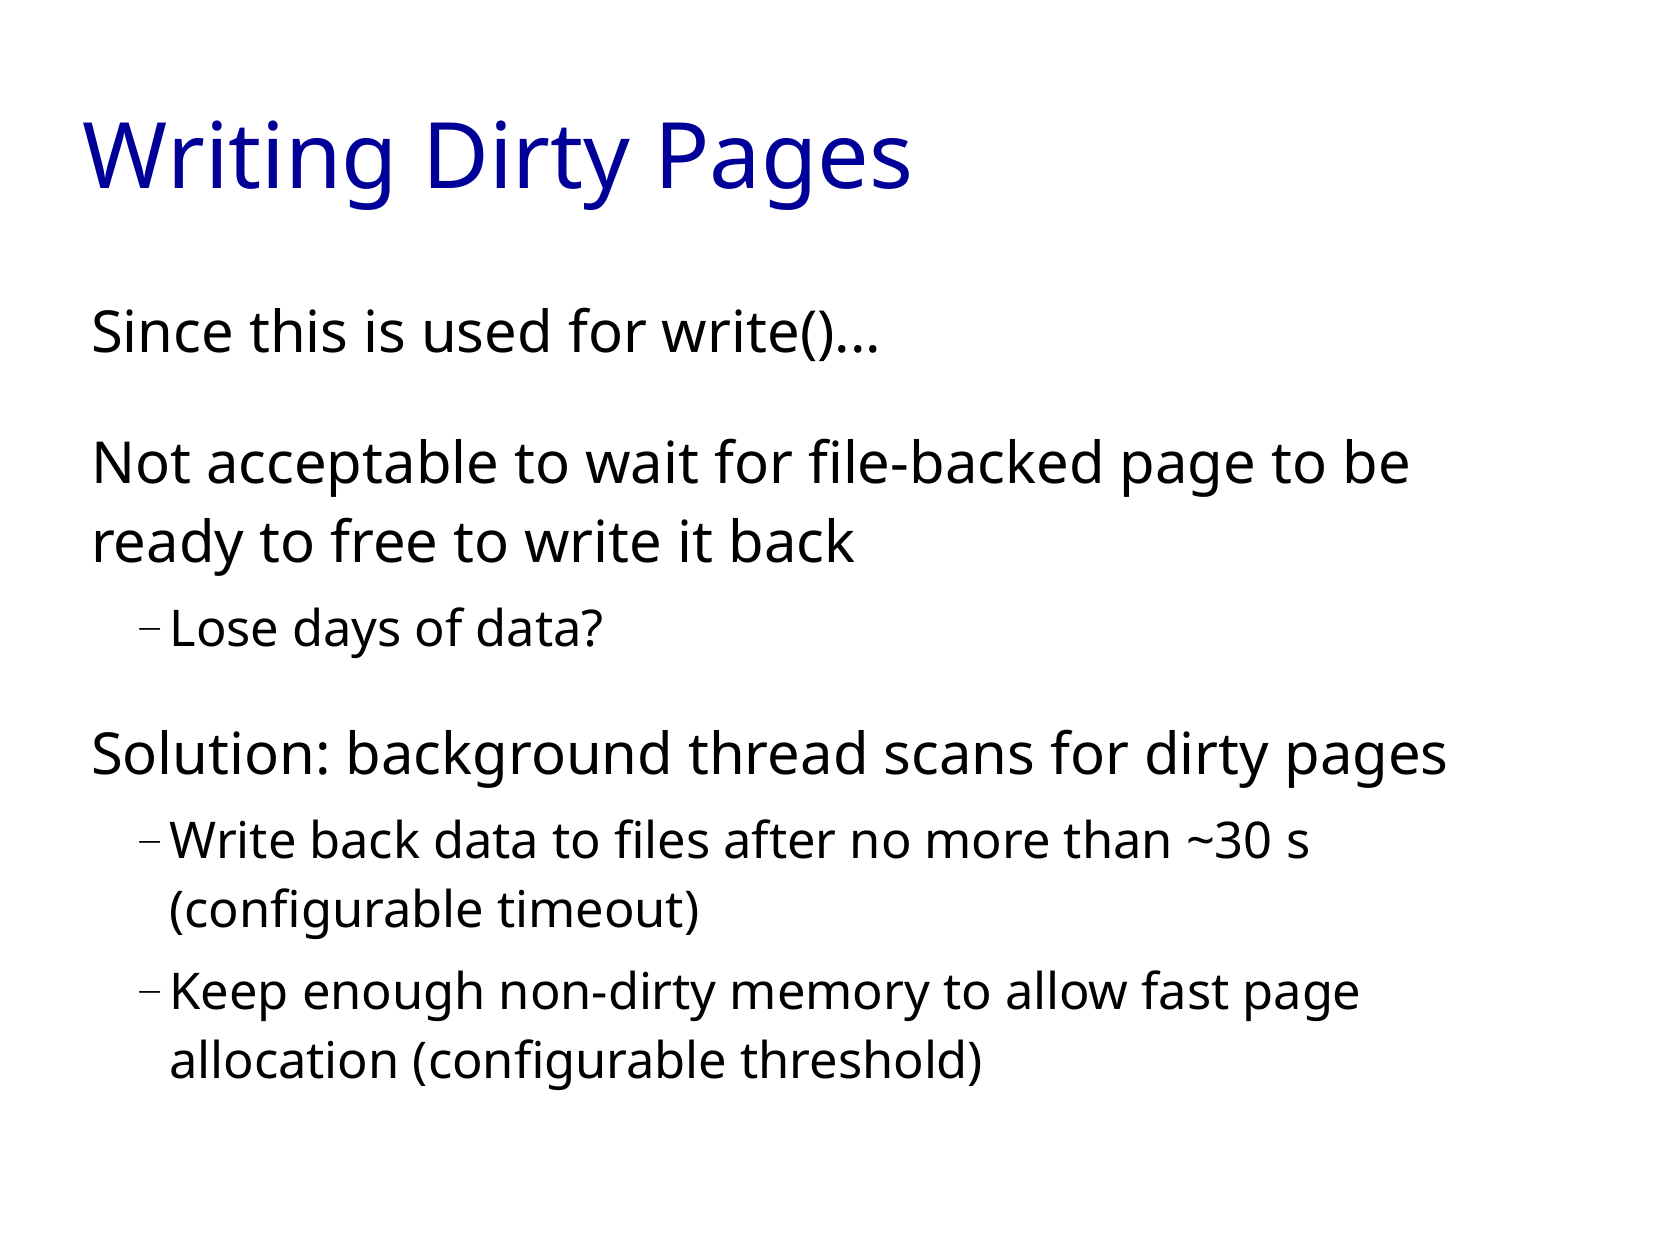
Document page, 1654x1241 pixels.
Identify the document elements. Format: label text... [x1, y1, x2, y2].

list Since this is used for write()... Not acceptable to wait for file-backed page to be ready to free to write it back Lose days of data? Solution: background thread scans for dirty pages Write back data to files after no more than ~30 s (configurable timeout) Keep enough non-dirty memory to allow fast page allocation (configurable threshold) [60, 290, 1571, 1096]
title Writing Dirty Pages [82, 49, 1571, 257]
